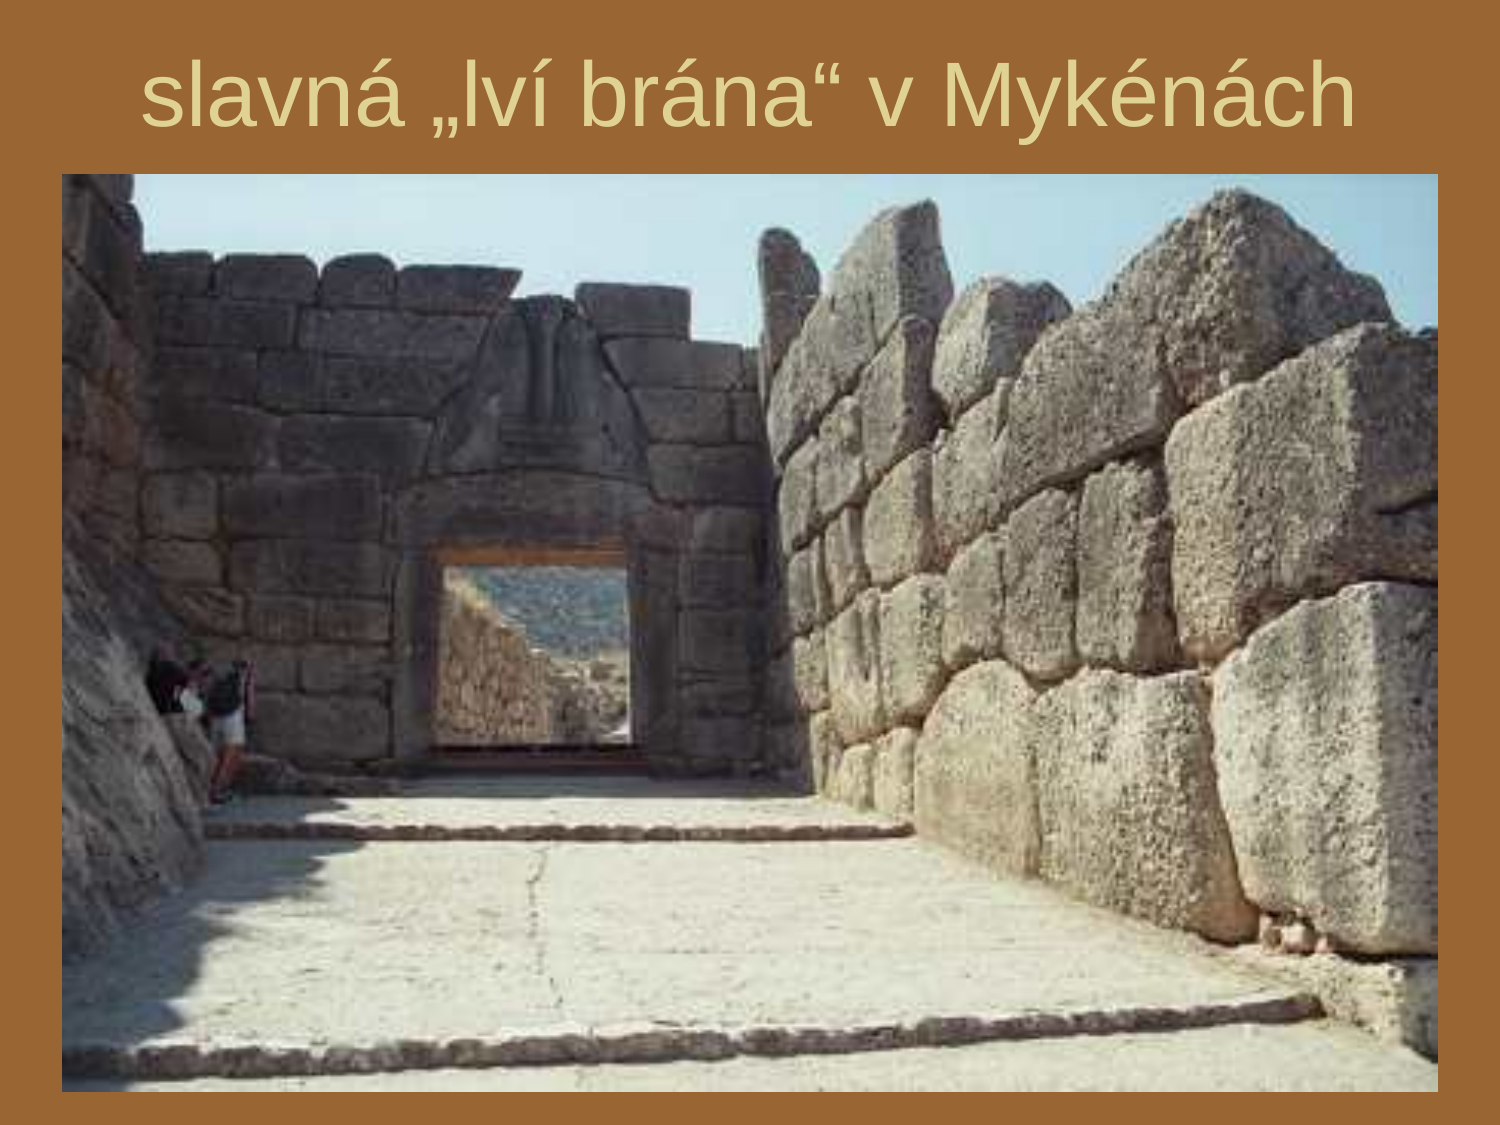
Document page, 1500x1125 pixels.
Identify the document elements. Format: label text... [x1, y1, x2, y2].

picture [62, 174, 1438, 1092]
title slavná „lví brána“ v Mykénách [75, 24, 1426, 155]
